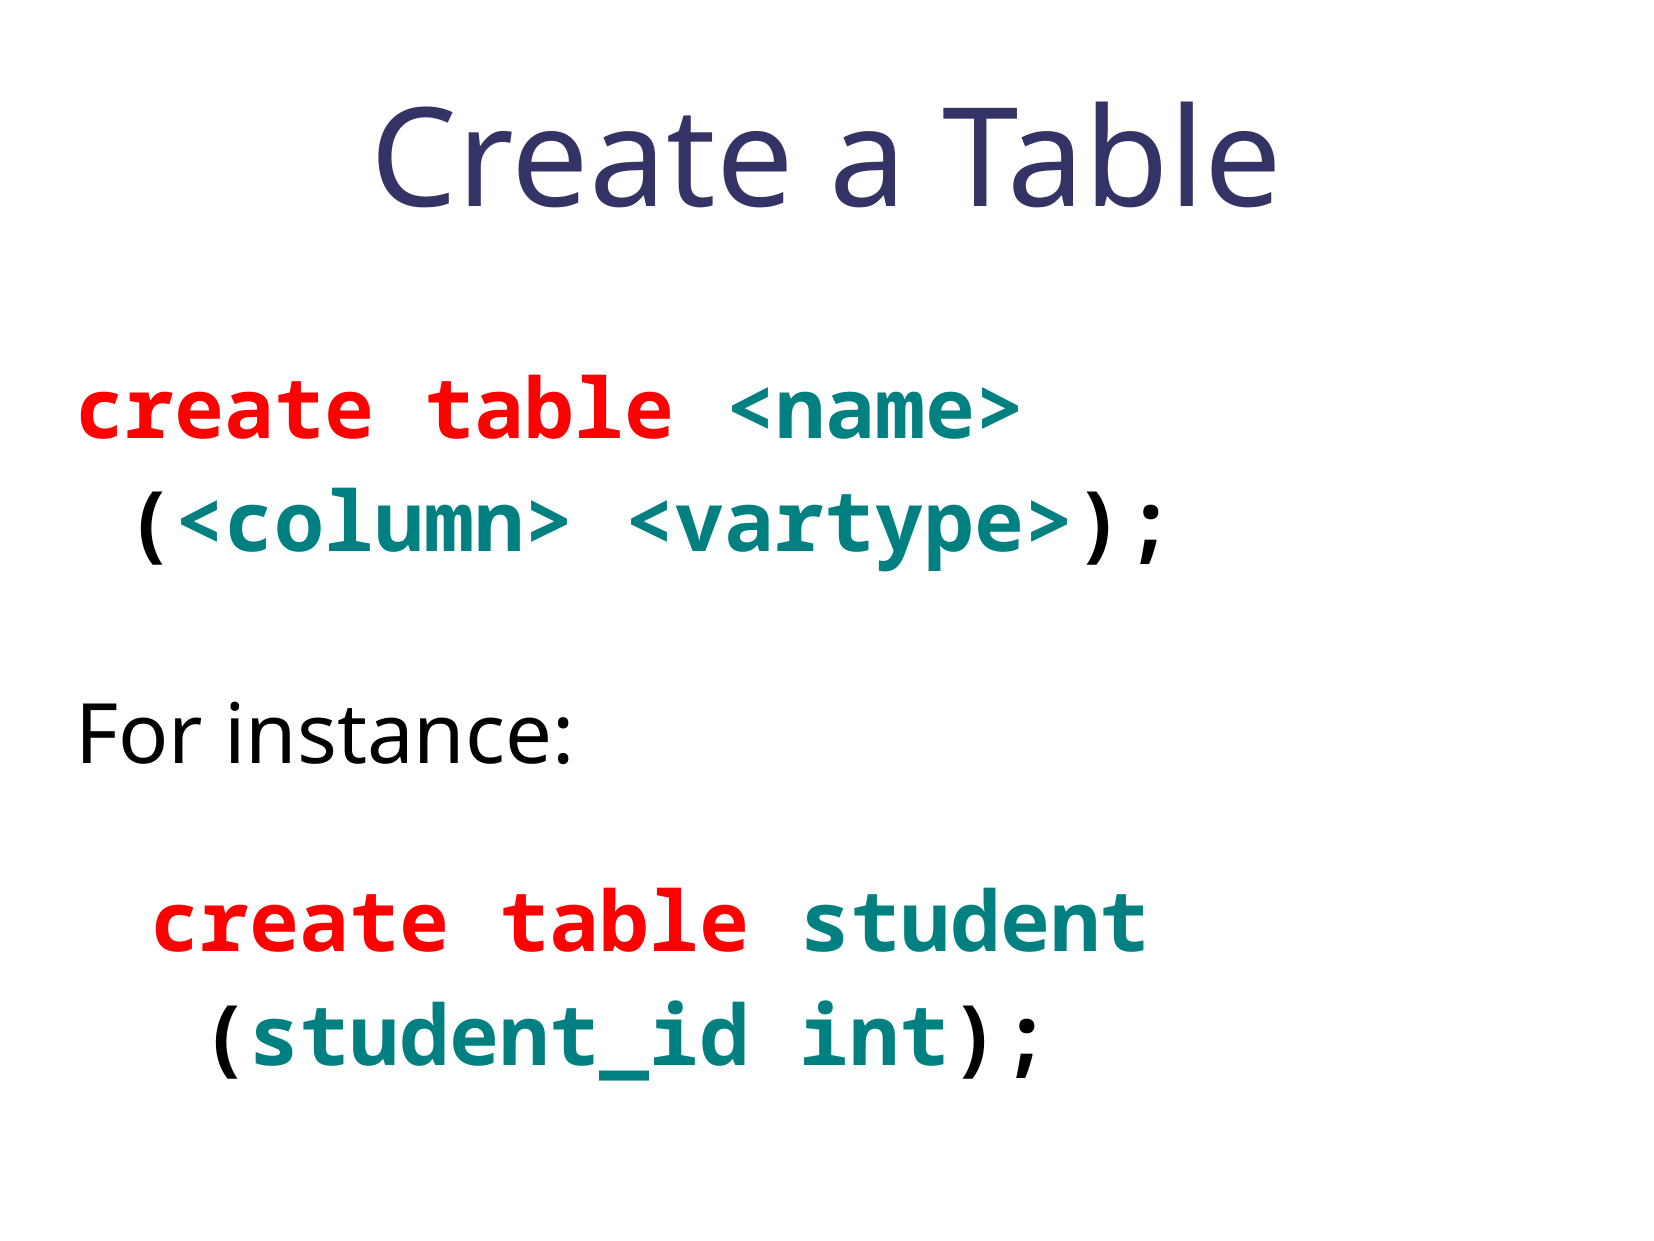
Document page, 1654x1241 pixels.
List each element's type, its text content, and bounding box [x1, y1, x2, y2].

text_box create table student (student_id int); [150, 865, 1654, 1055]
text_box For instance: [75, 675, 1654, 865]
subtitle create table <name> (<column> <vartype>); [75, 349, 1613, 542]
title Create a Table [82, 56, 1571, 250]
